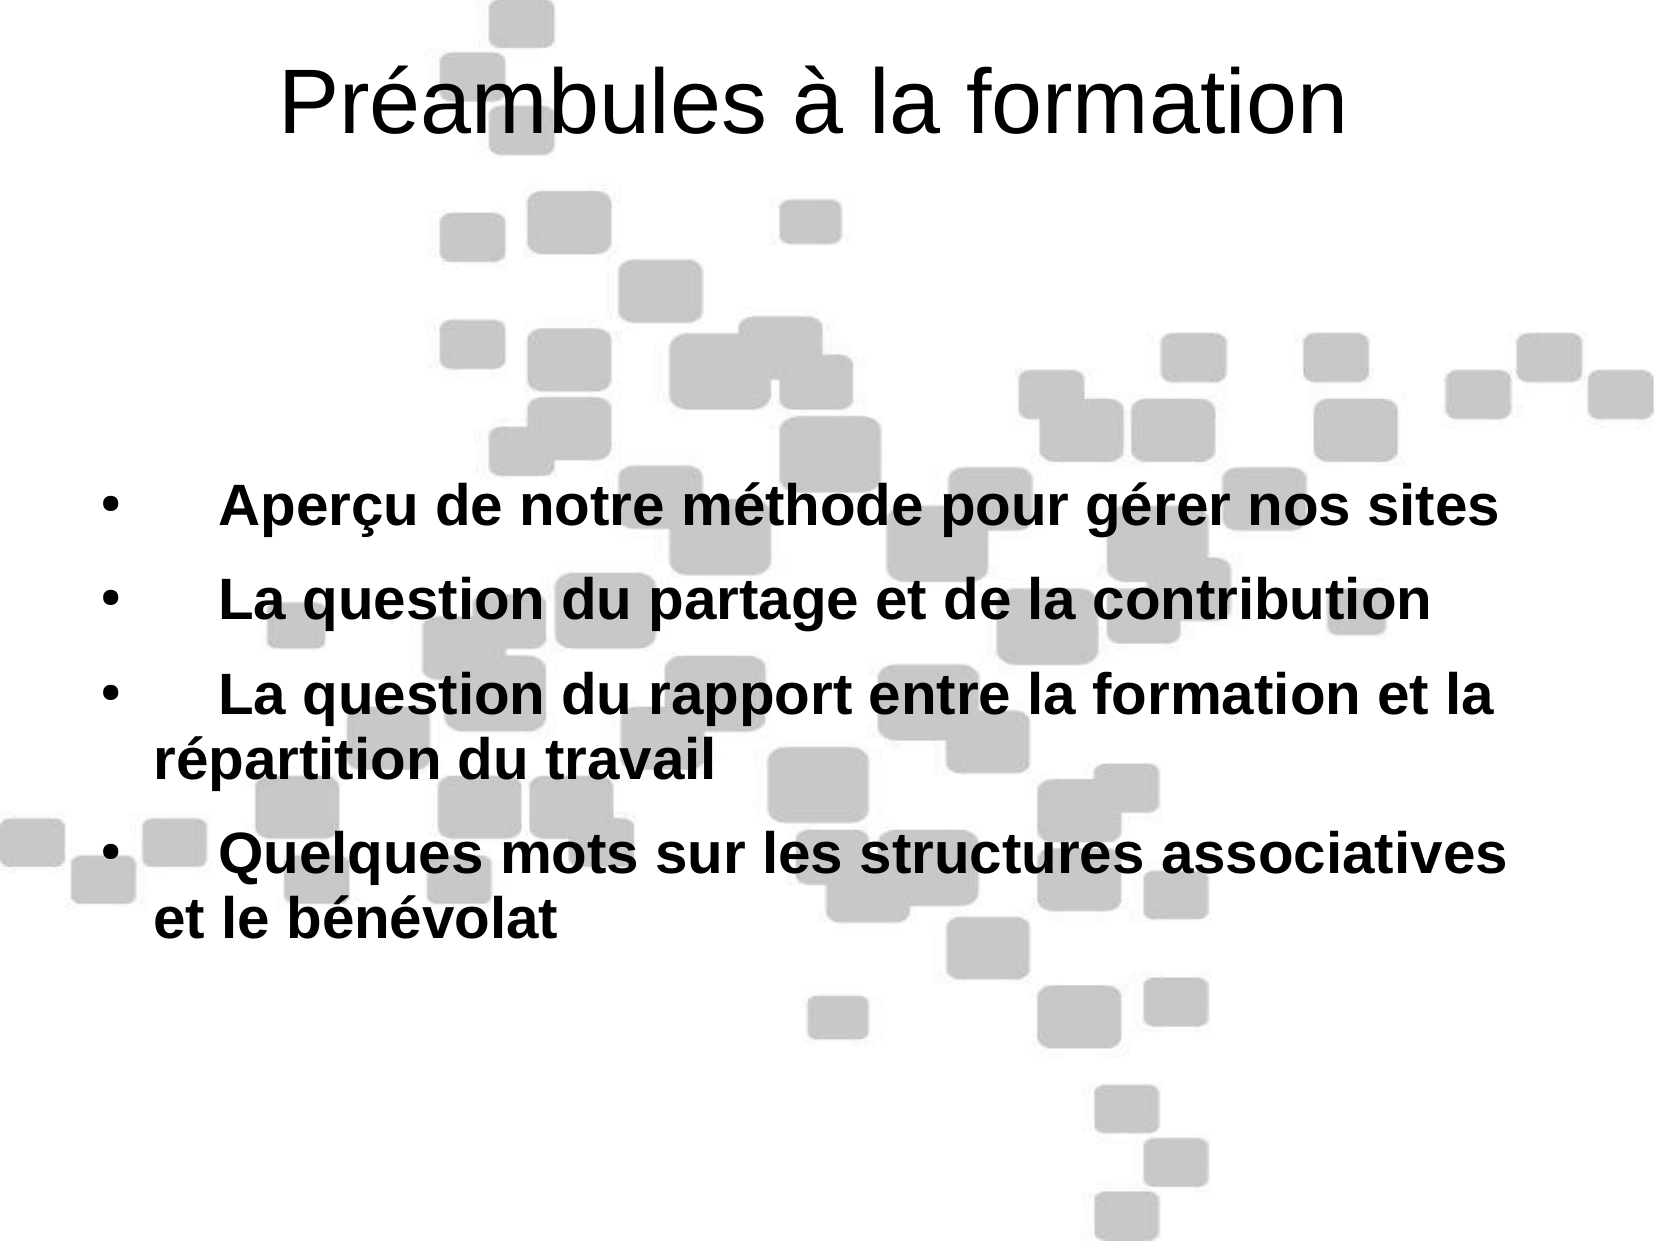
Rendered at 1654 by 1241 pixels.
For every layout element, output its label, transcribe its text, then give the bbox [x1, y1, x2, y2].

list Aperçu de notre méthode pour gérer nos sites La question du partage et de la contribution La question du rapport entre la formation et la répartition du travail Quelques mots sur les structures associatives et le bénévolat [82, 472, 1571, 1010]
picture [0, 0, 1654, 1241]
title Préambules à la formation [82, 49, 1571, 257]
